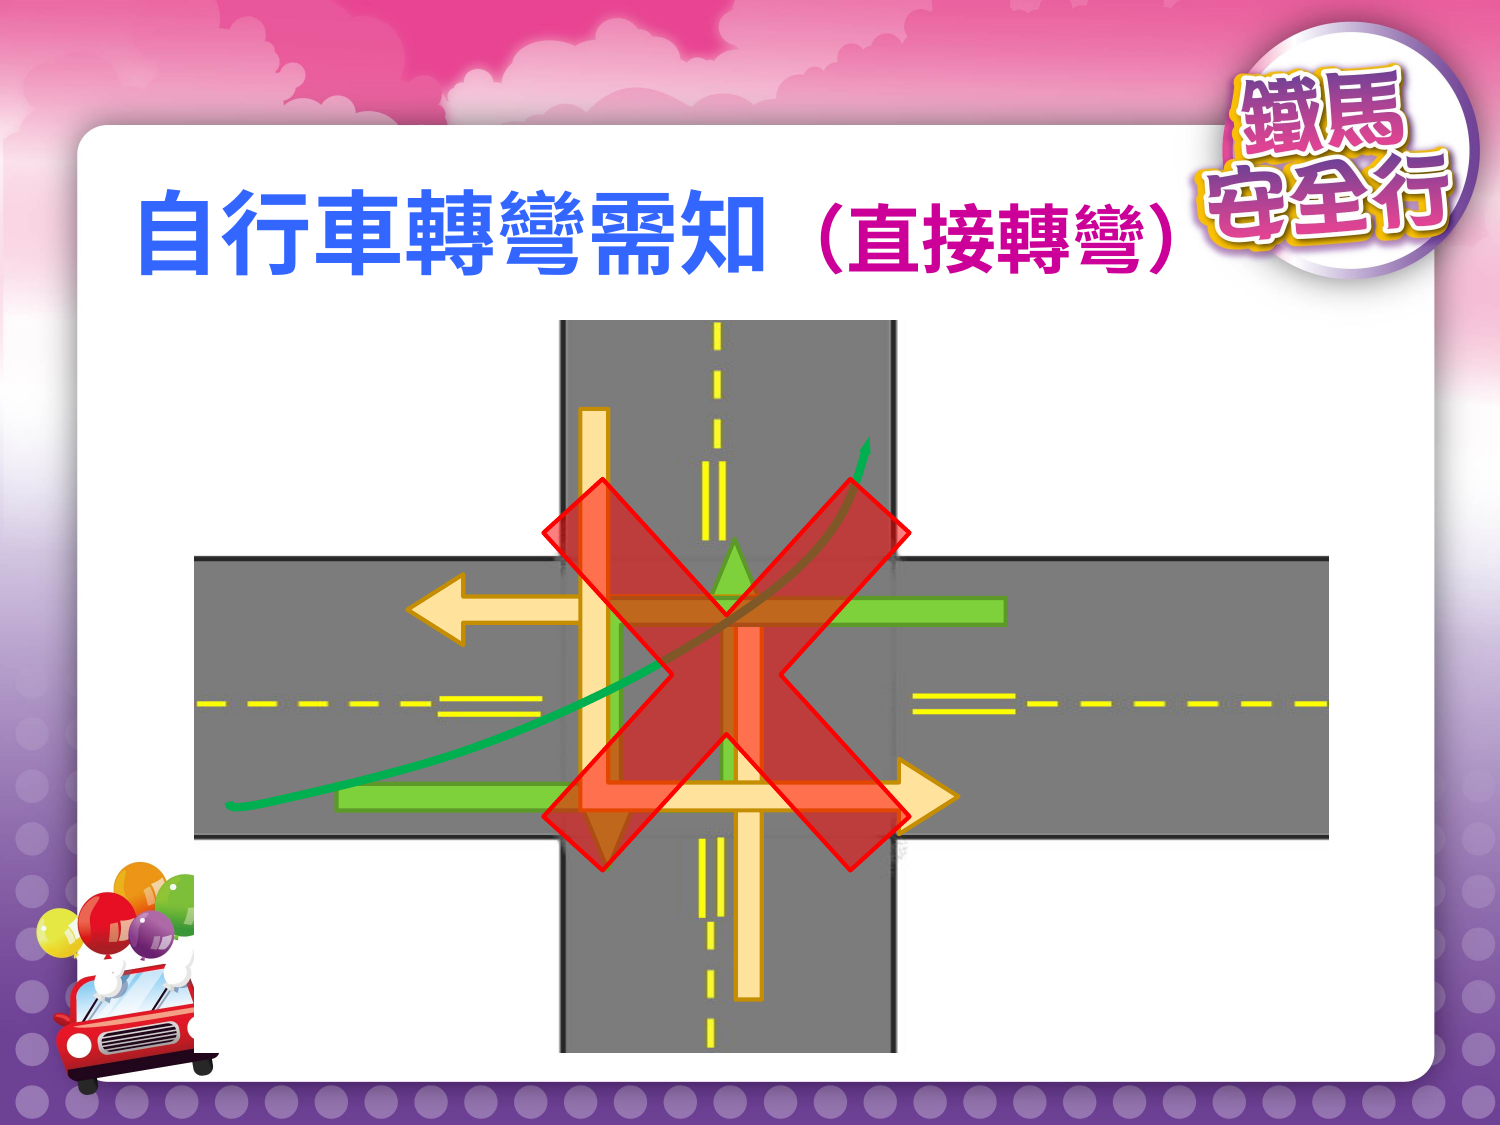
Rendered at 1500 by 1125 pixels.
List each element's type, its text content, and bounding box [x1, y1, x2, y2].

title 自行車轉彎需知（直接轉彎） [0, 137, 1351, 325]
text_box [336, 408, 1006, 1000]
picture [194, 320, 1329, 1053]
